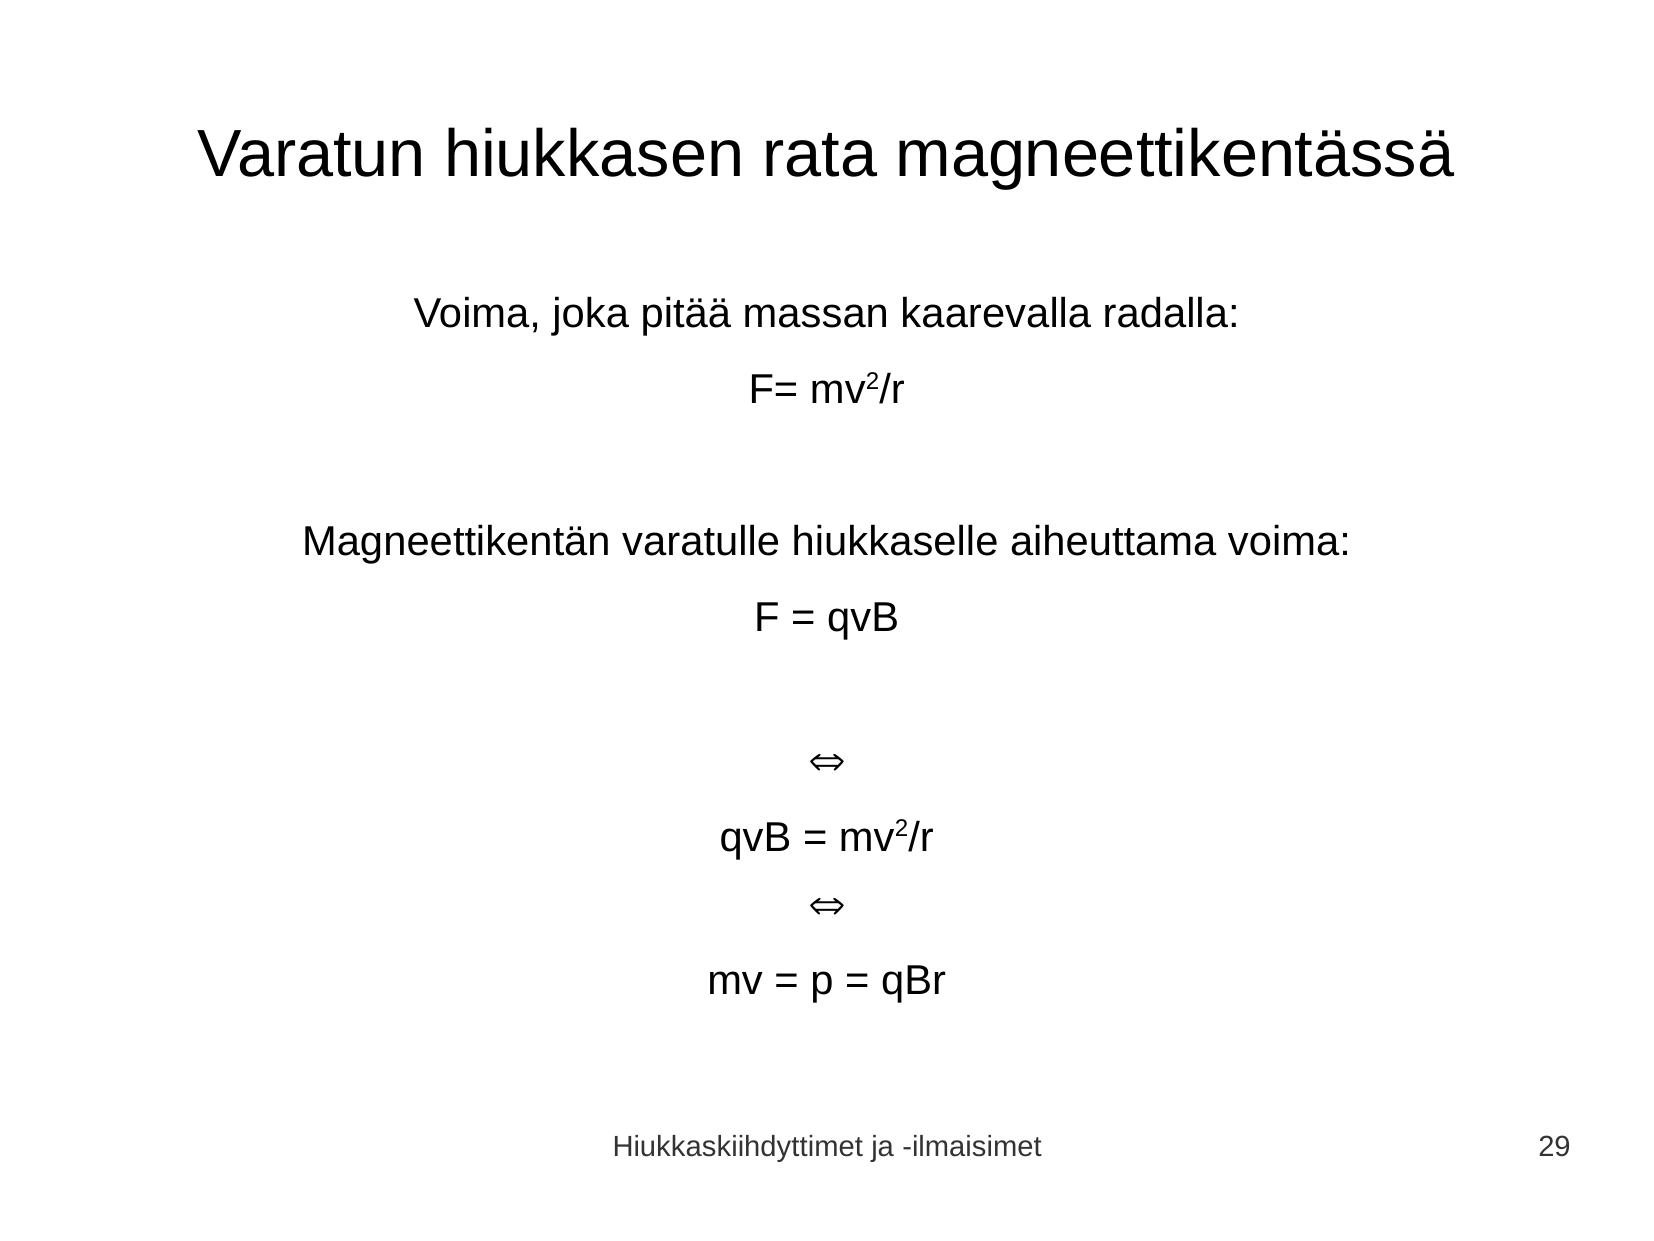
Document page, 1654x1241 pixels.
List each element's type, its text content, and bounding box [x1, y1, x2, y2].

title Varatun hiukkasen rata magneettikentässä [82, 49, 1571, 257]
list Voima, joka pitää massan kaarevalla radalla: F= mv2/r Magneettikentän varatulle hiukkaselle aiheuttama voima: F = qvB  qvB = mv2/r  mv = p = qBr [82, 290, 1571, 1109]
